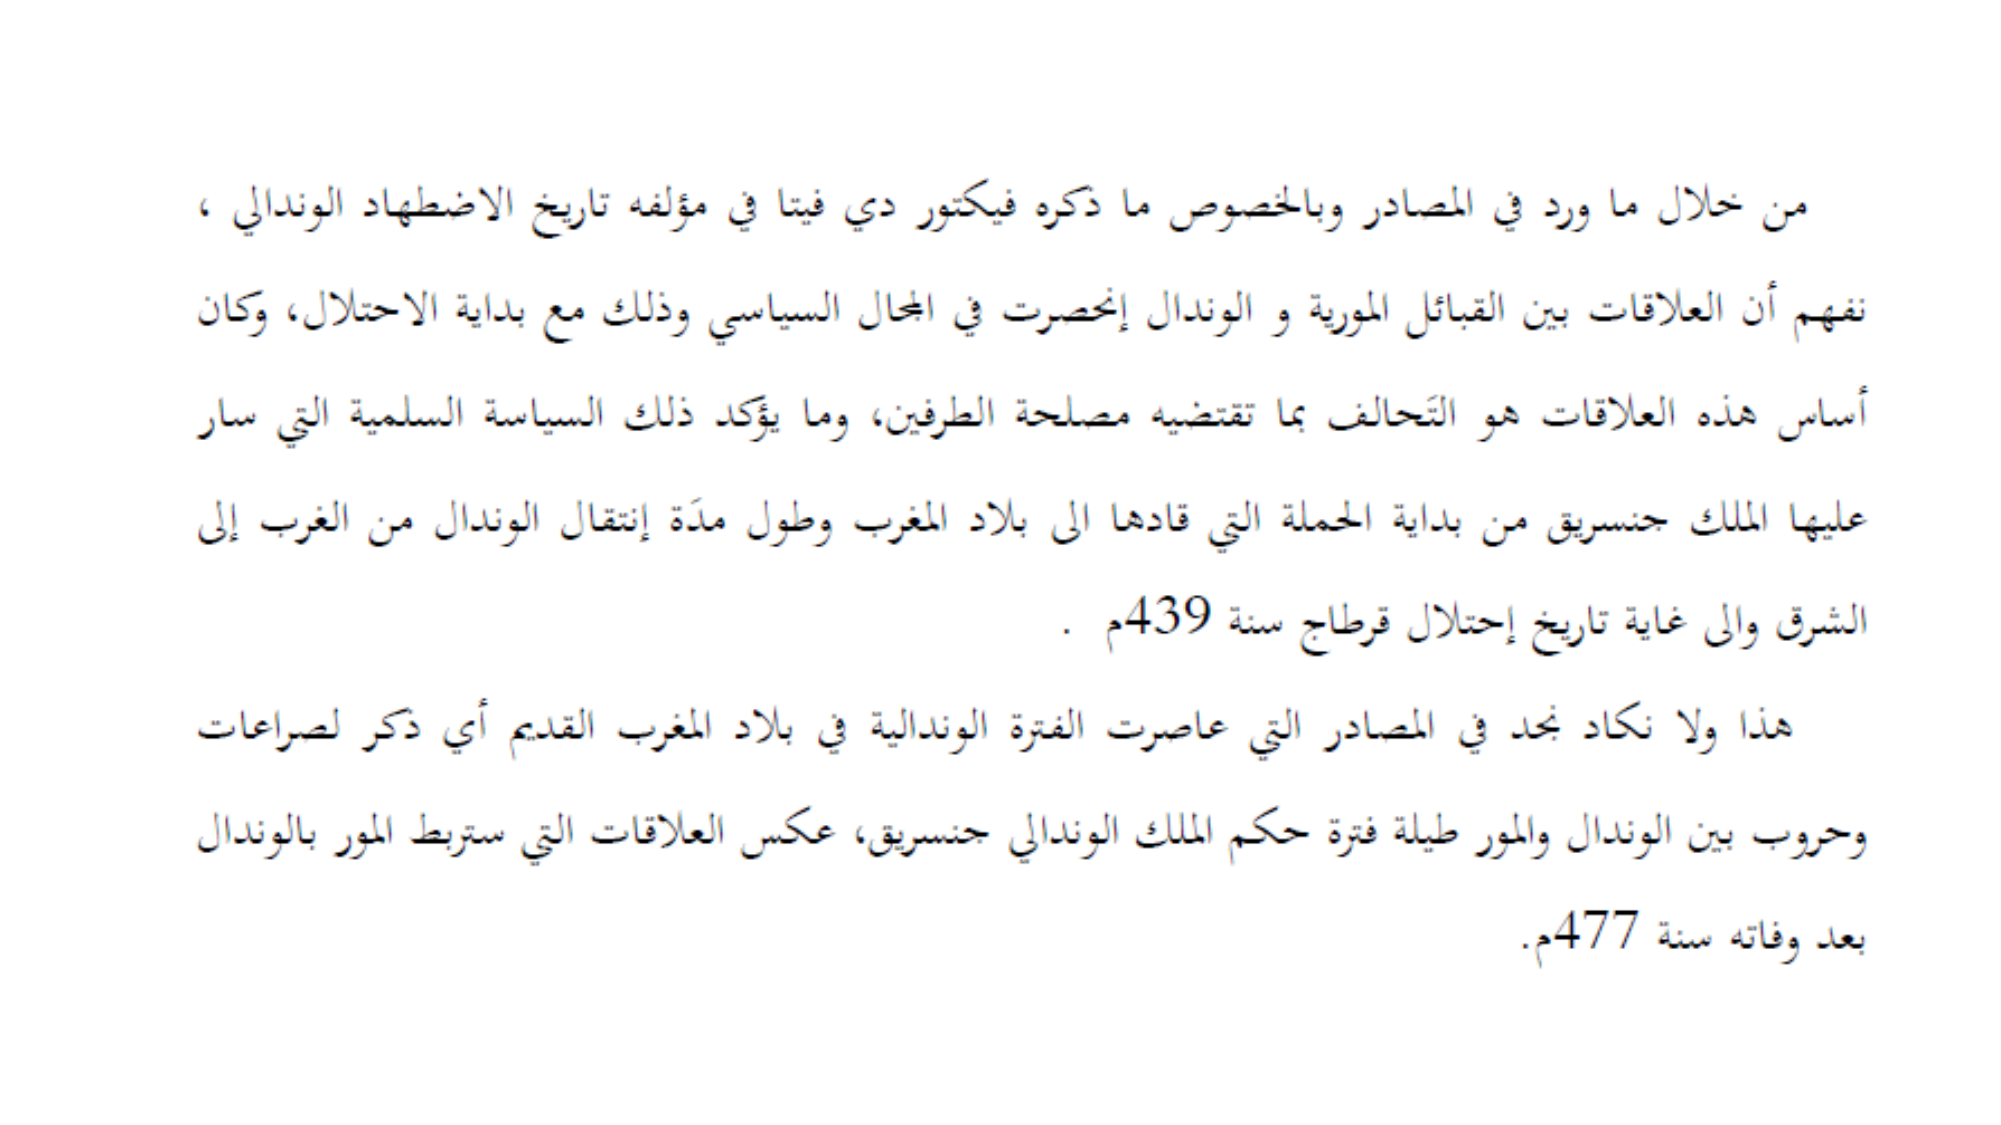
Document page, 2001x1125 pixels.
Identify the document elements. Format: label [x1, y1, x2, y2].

picture [177, 152, 1905, 1014]
